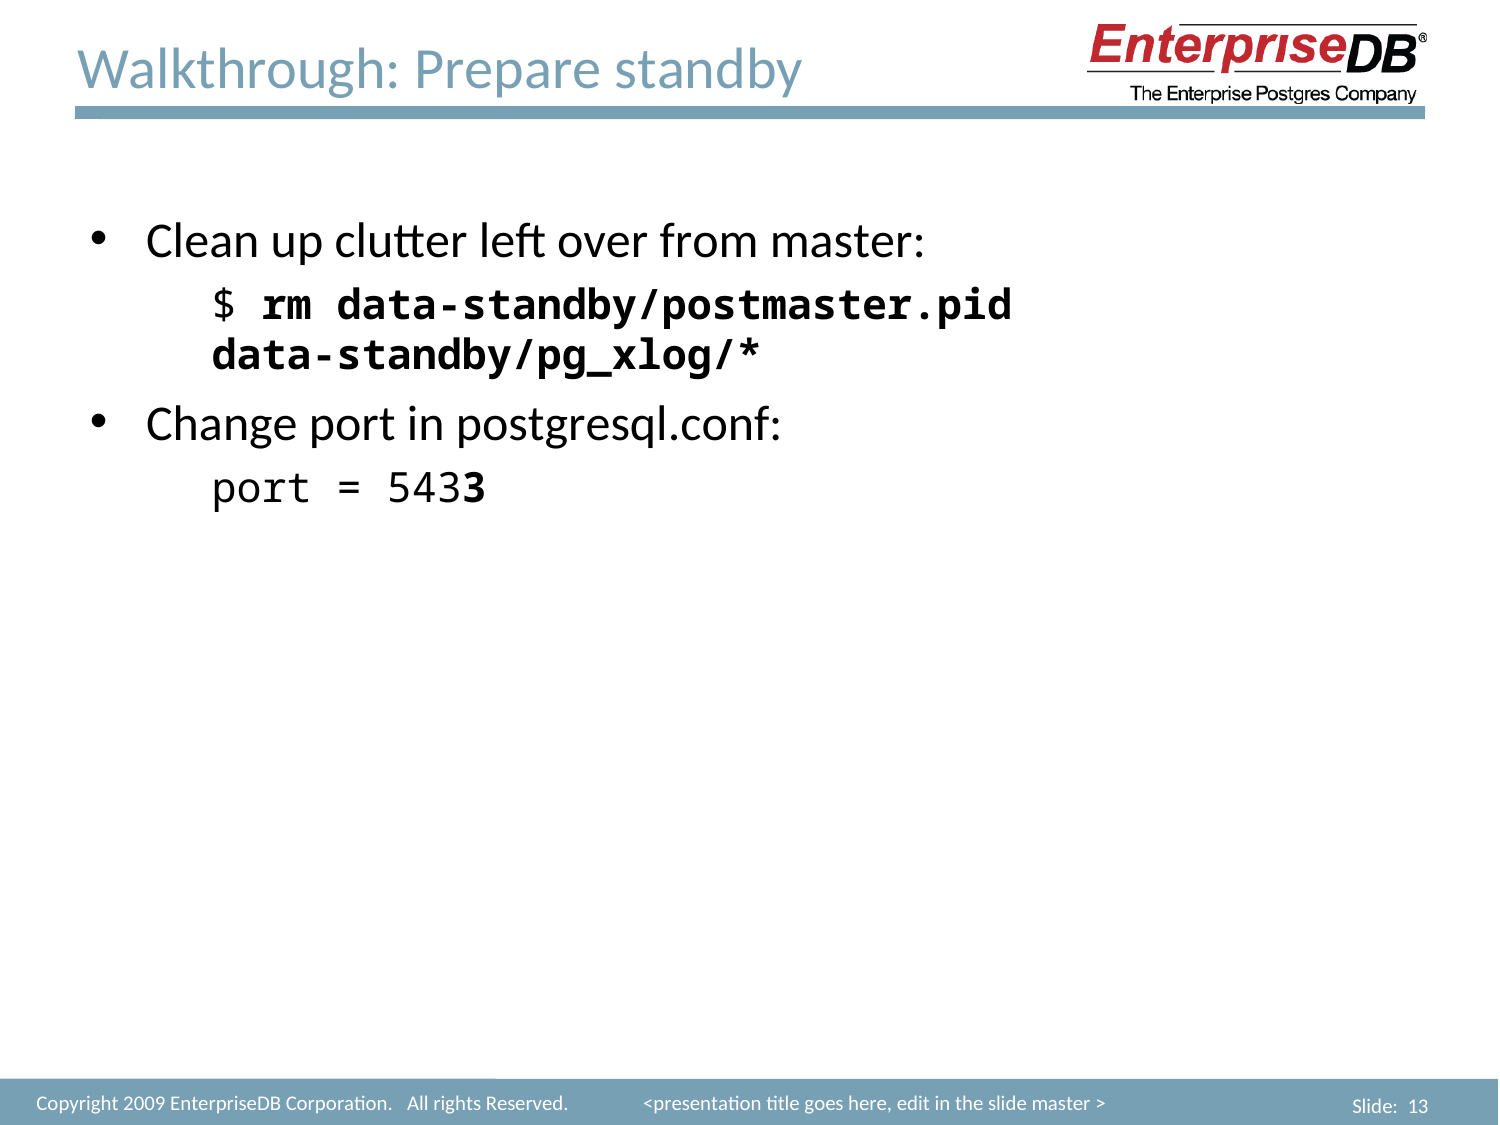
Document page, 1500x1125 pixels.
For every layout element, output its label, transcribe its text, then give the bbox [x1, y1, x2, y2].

list Clean up clutter left over from master: $ rm data-standby/postmaster.pid data-standby/pg_xlog/* Change port in postgresql.conf: port = 5433 [75, 200, 1426, 943]
title Walkthrough: Prepare standby [62, 12, 1088, 118]
picture [1088, 24, 1427, 104]
